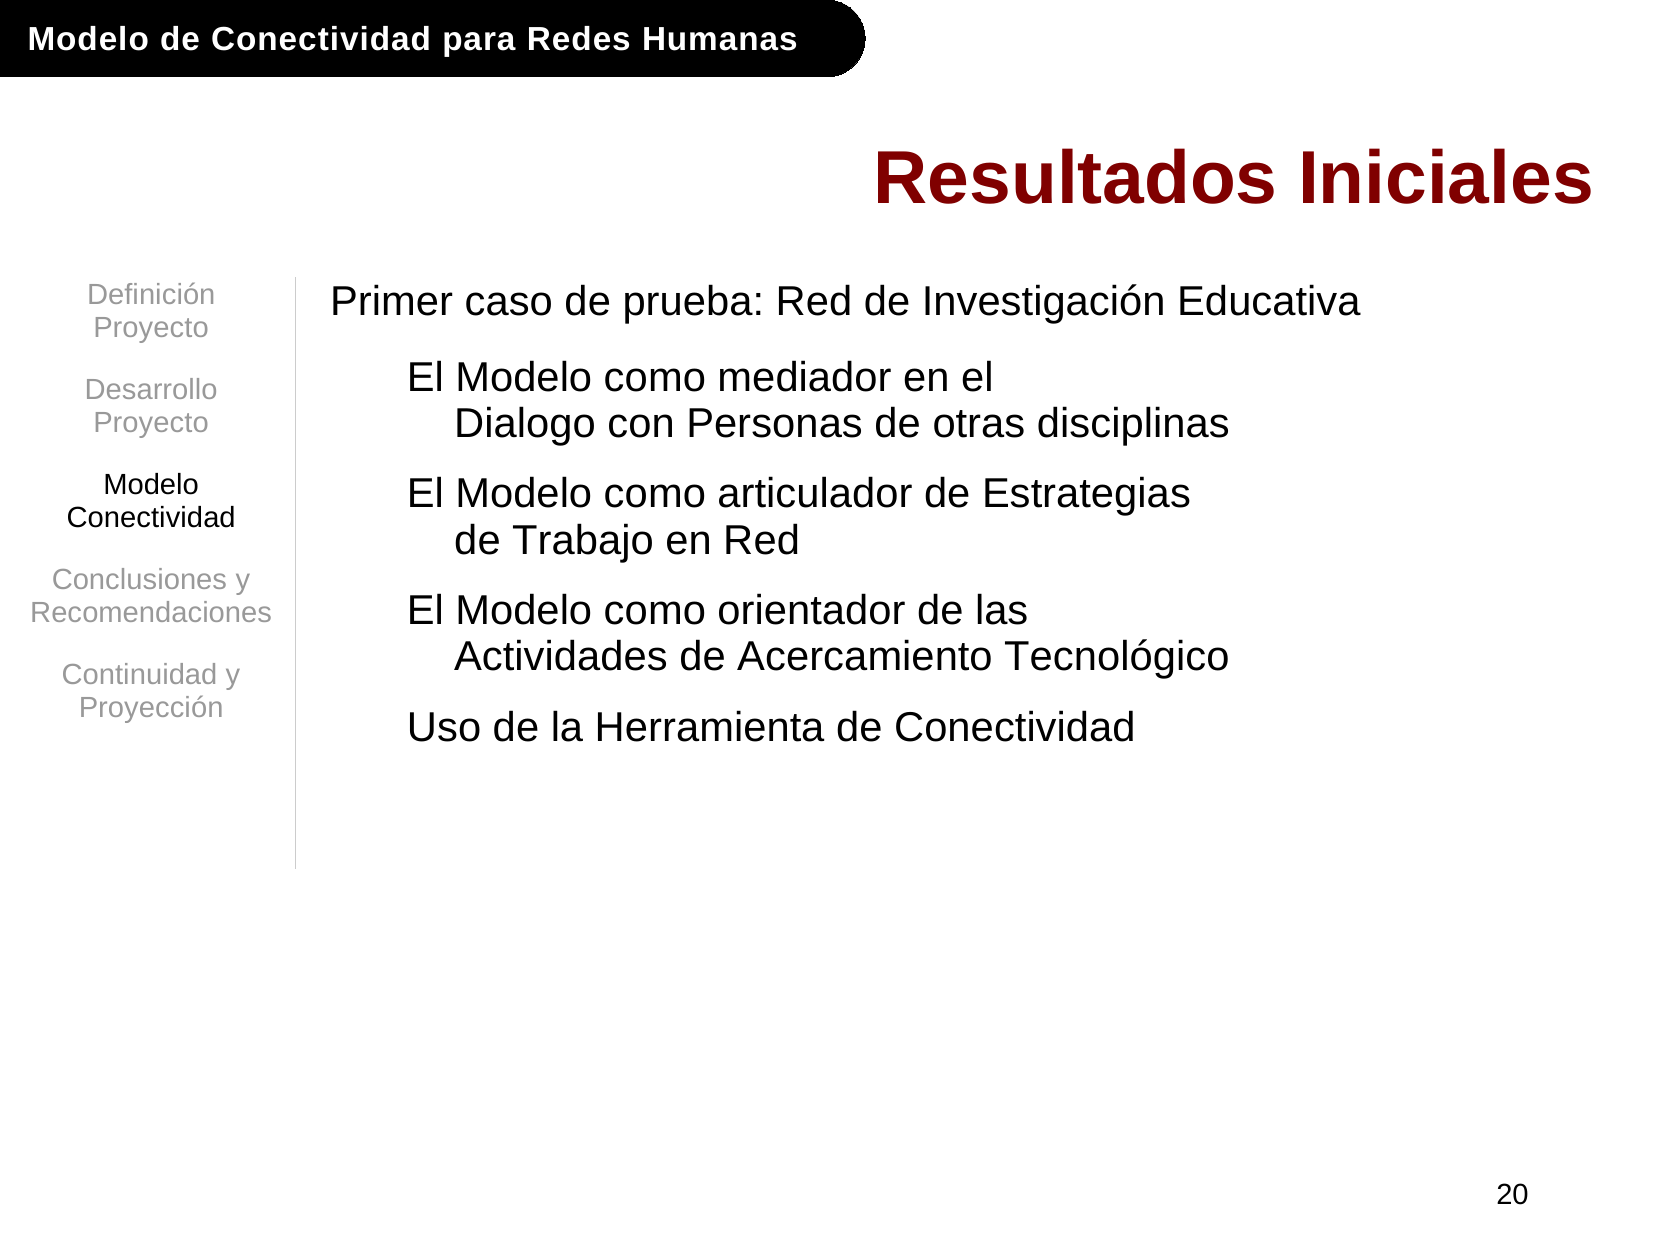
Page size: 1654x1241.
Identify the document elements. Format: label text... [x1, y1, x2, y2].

list Definición Proyecto Desarrollo Proyecto Modelo Conectividad Conclusiones y Recomendaciones Continuidad y Proyección [17, 277, 285, 862]
list Primer caso de prueba: Red de Investigación Educativa El Modelo como mediador en el Dialogo con Personas de otras disciplinas El Modelo como articulador de Estrategias de Trabajo en Red El Modelo como orientador de las Actividades de Acercamiento Tecnológico Uso de la Herramienta de Conectividad [312, 277, 1595, 1142]
title Resultados Iniciales [118, 118, 1595, 237]
